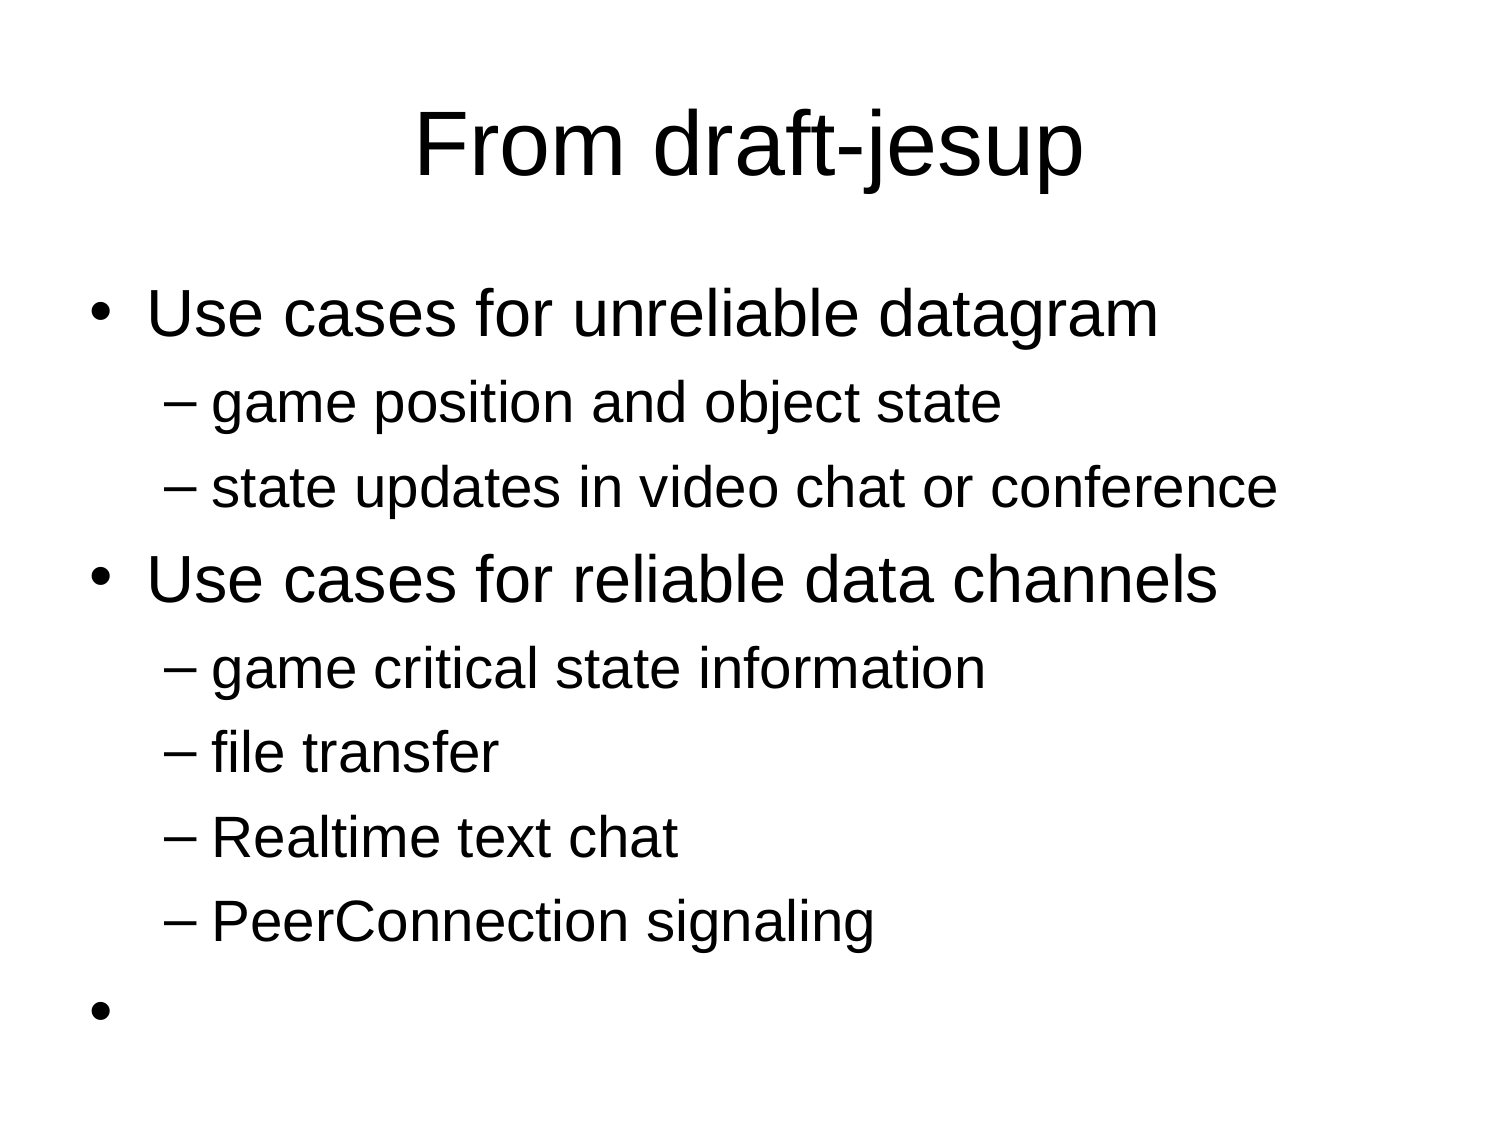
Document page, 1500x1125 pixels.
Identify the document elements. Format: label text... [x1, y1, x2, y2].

list Use cases for unreliable datagram game position and object state state updates in video chat or conference Use cases for reliable data channels game critical state information file transfer Realtime text chat PeerConnection signaling [75, 262, 1426, 1006]
title From draft-jesup [75, 45, 1426, 233]
